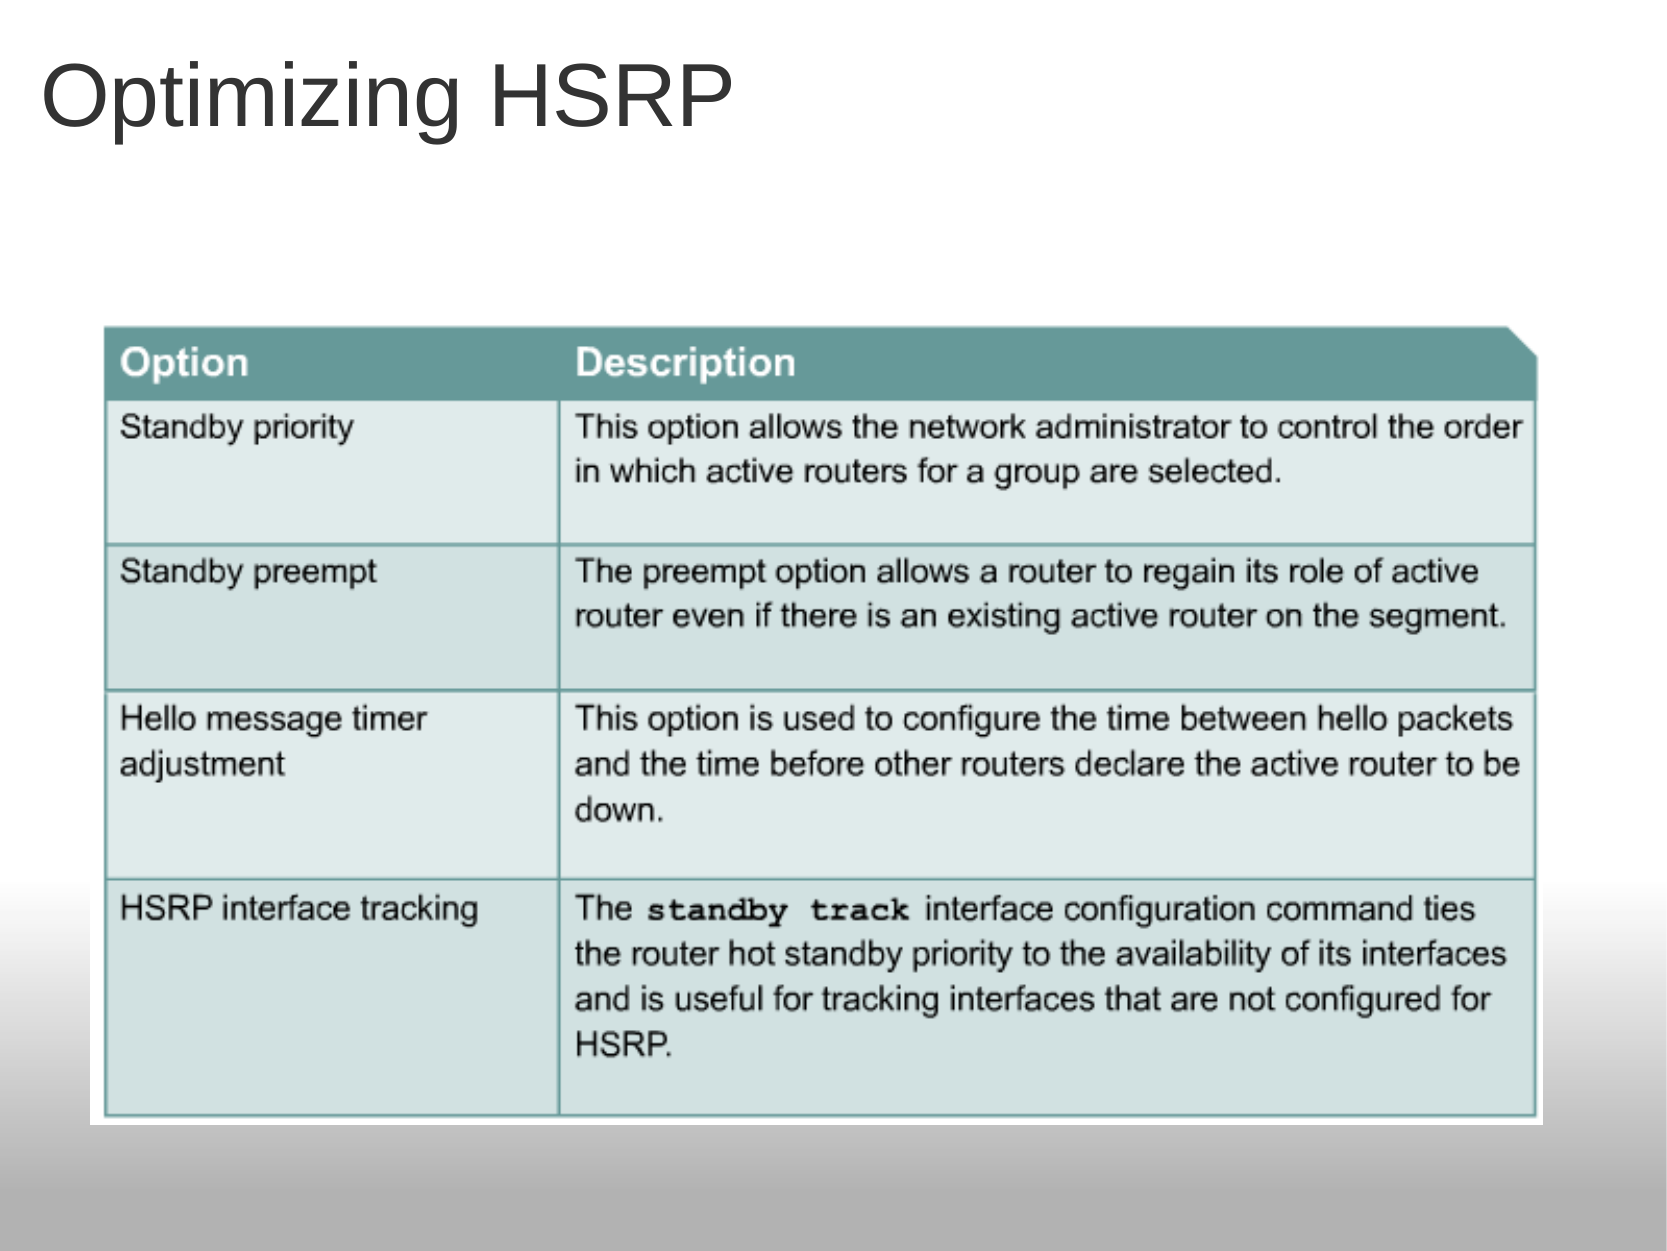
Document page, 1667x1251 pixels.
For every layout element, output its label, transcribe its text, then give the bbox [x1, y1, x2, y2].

list [40, 300, 1627, 1201]
title Optimizing HSRP [40, 50, 1627, 201]
picture [0, 0, 1667, 1251]
